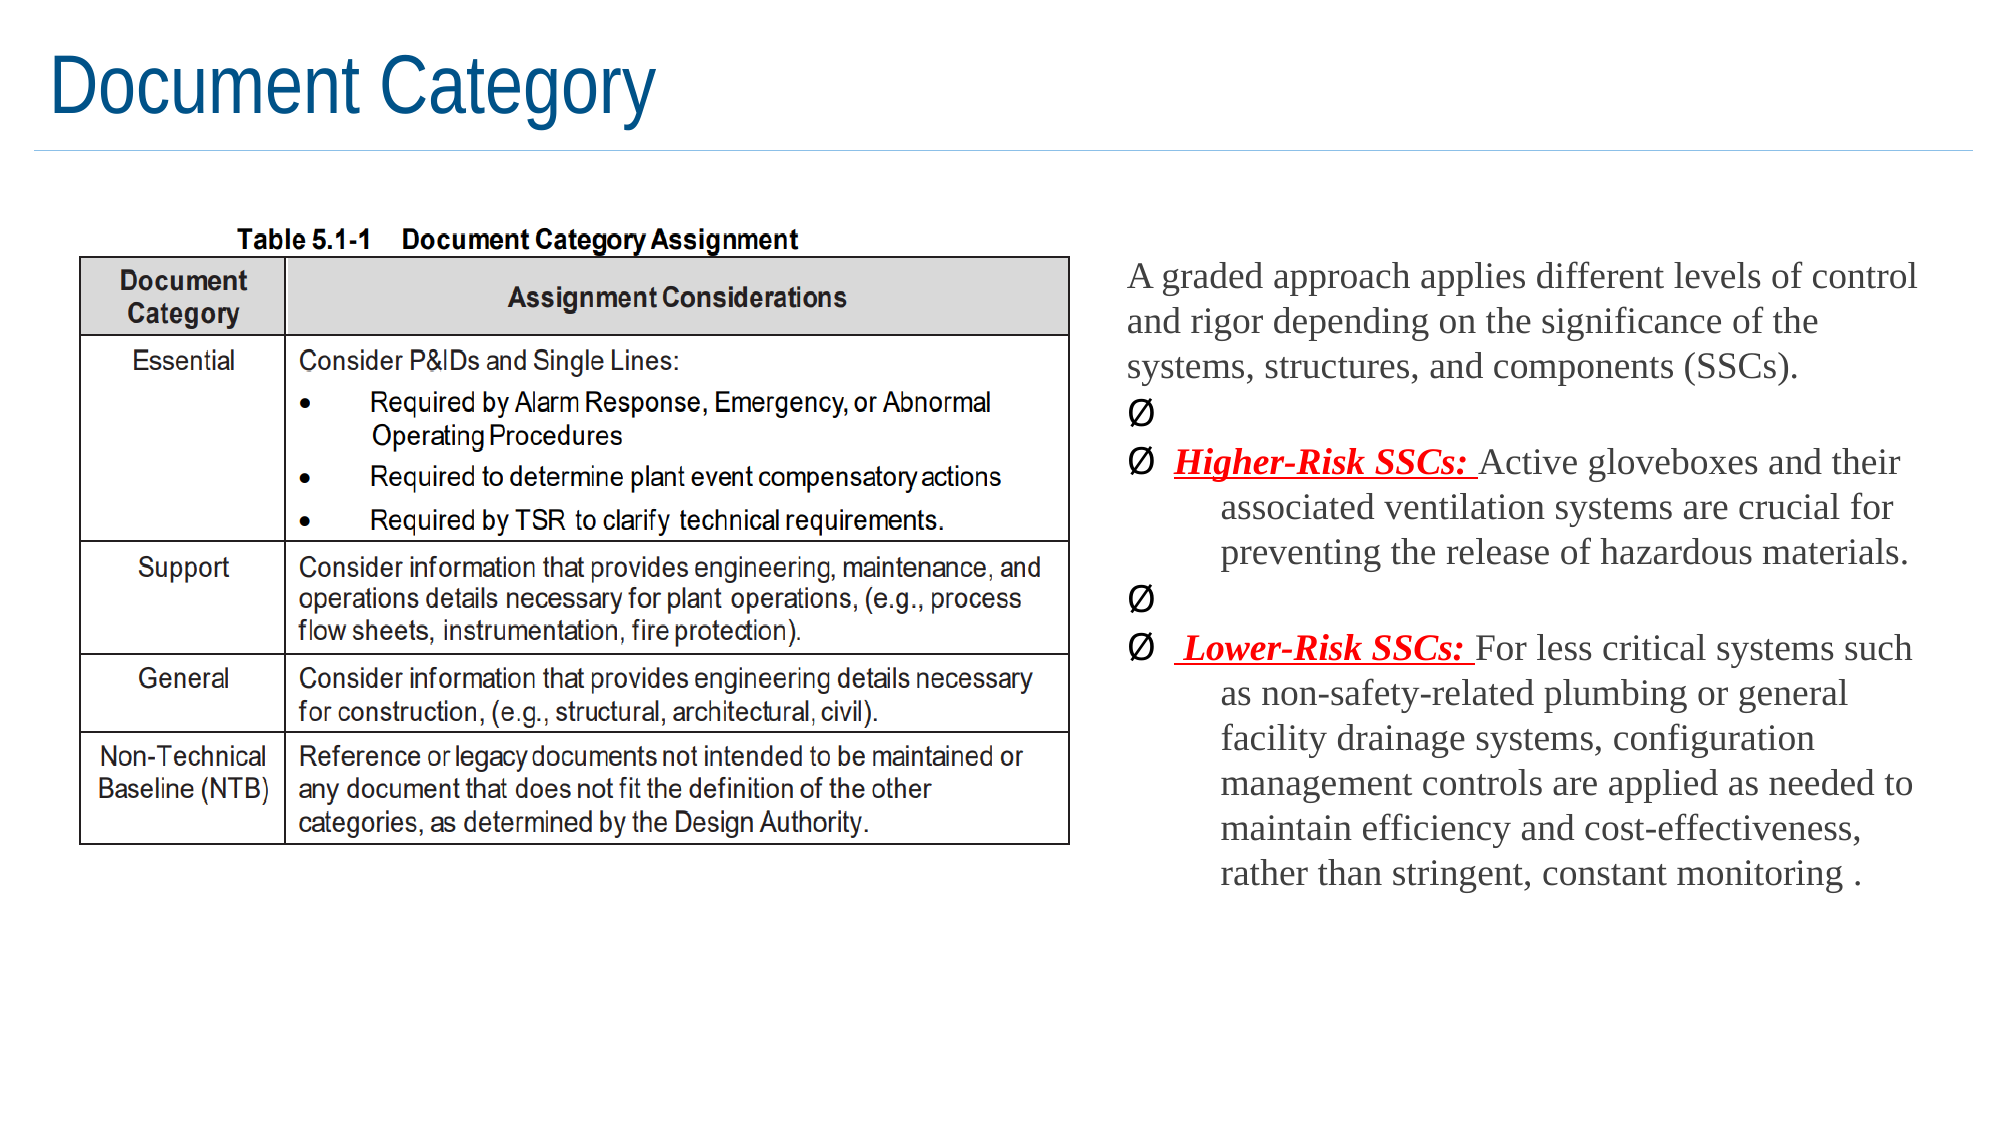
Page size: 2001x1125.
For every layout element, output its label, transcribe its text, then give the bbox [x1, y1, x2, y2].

title Document Category [34, 22, 1973, 151]
picture [60, 215, 1080, 860]
text_box A graded approach applies different levels of control and rigor depending on the significance of the systems, structures, and components (SSCs). Higher-Risk SSCs: Active gloveboxes and their associated ventilation systems are crucial for preventing the release of hazardous materials. Lower-Risk SSCs: For less critical systems such as non-safety-related plumbing or general facility drainage systems, configuration management controls are applied as needed to maintain efficiency and cost-effectiveness, rather than stringent, constant monitoring . [1111, 243, 1941, 986]
